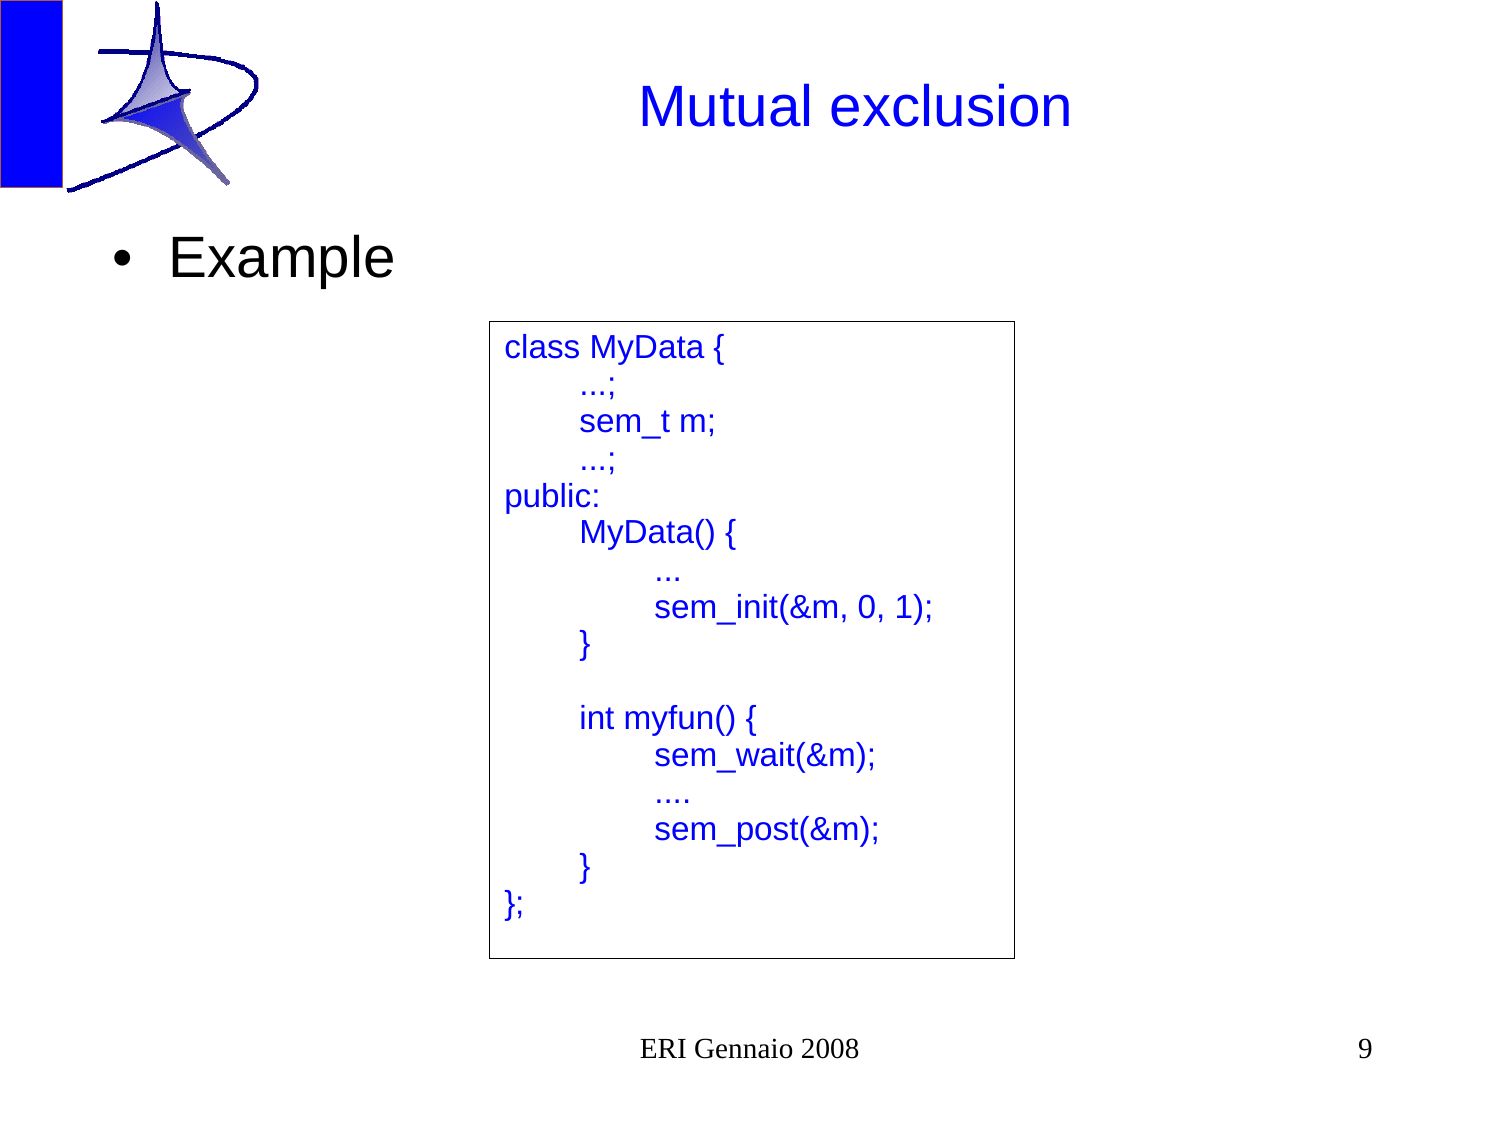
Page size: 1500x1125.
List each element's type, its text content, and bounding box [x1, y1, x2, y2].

list Example [112, 224, 1450, 461]
picture [62, 0, 263, 197]
text_box class MyData { ...; sem_t m; ...; public: MyData() { ... sem_init(&m, 0, 1); } int myfun() { sem_wait(&m); .... sem_post(&m); } }; [489, 321, 1015, 959]
title Mutual exclusion [262, 24, 1450, 188]
